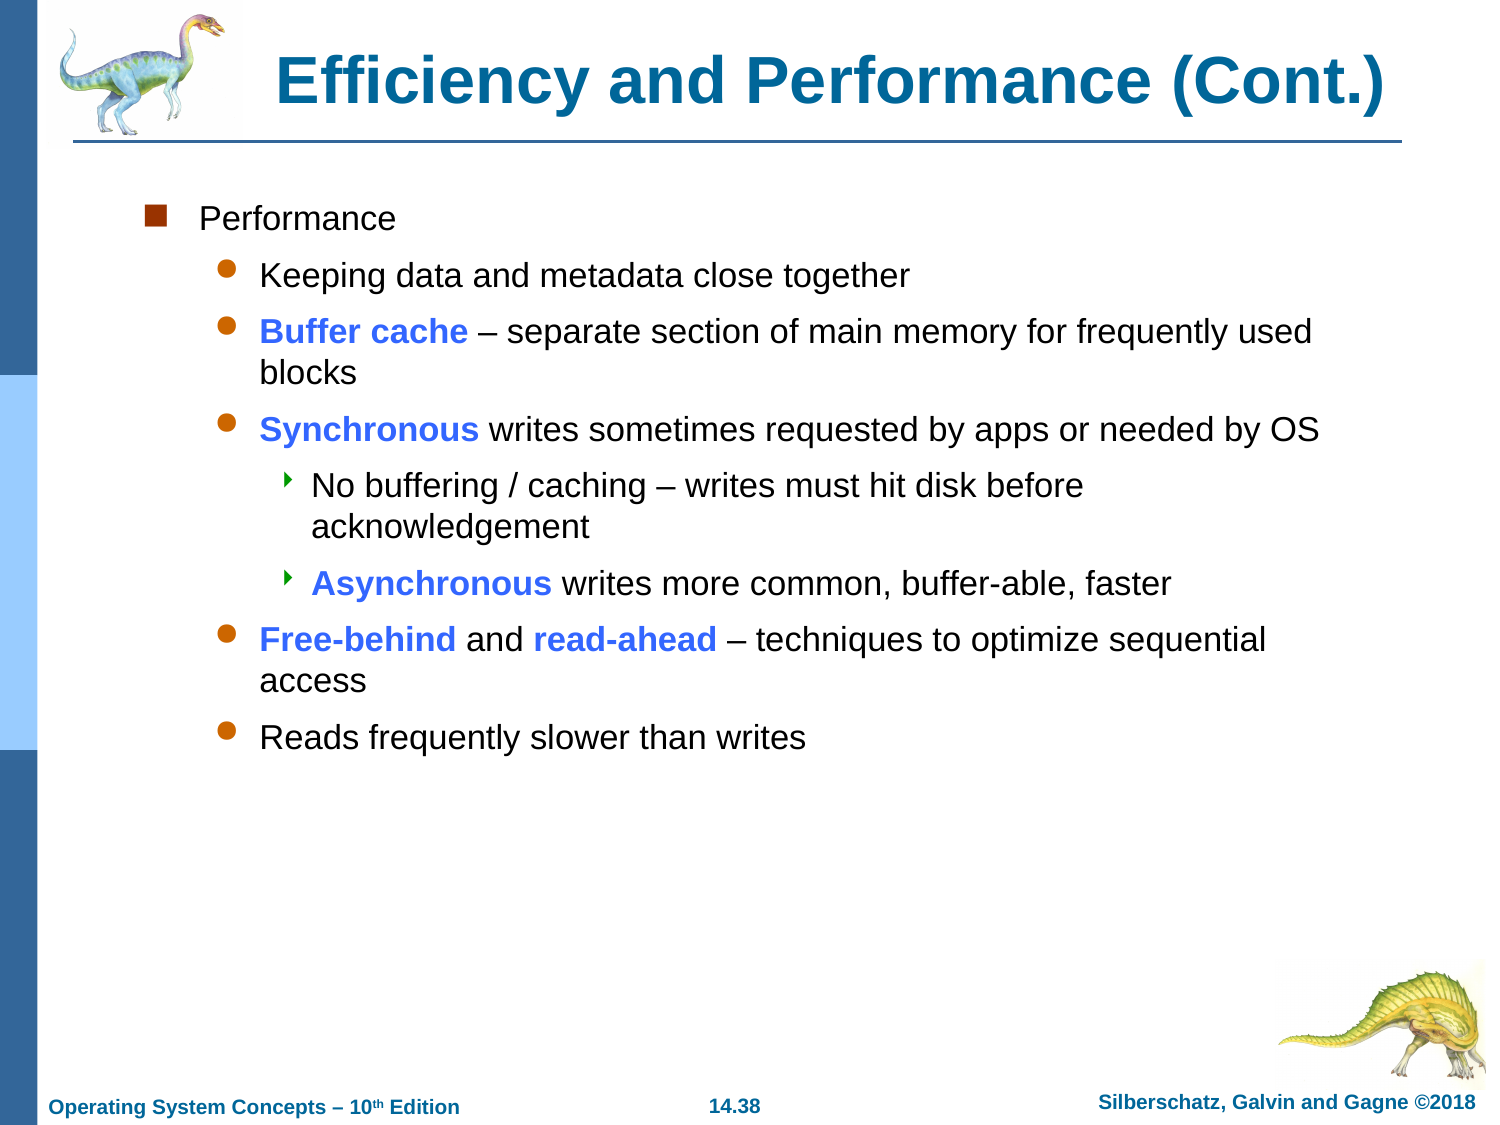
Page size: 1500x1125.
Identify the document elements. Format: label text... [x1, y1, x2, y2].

picture [46, 0, 243, 149]
picture [1415, 1094, 1423, 1099]
title Efficiency and Performance (Cont.) [204, 29, 1459, 125]
list Performance Keeping data and metadata close together Buffer cache – separate section of main memory for frequently used blocks Synchronous writes sometimes requested by apps or needed by OS No buffering / caching – writes must hit disk before acknowledgement Asynchronous writes more common, buffer-able, faster Free-behind and read-ahead – techniques to optimize sequential access Reads frequently slower than writes [132, 132, 1340, 876]
picture [1275, 959, 1486, 1090]
